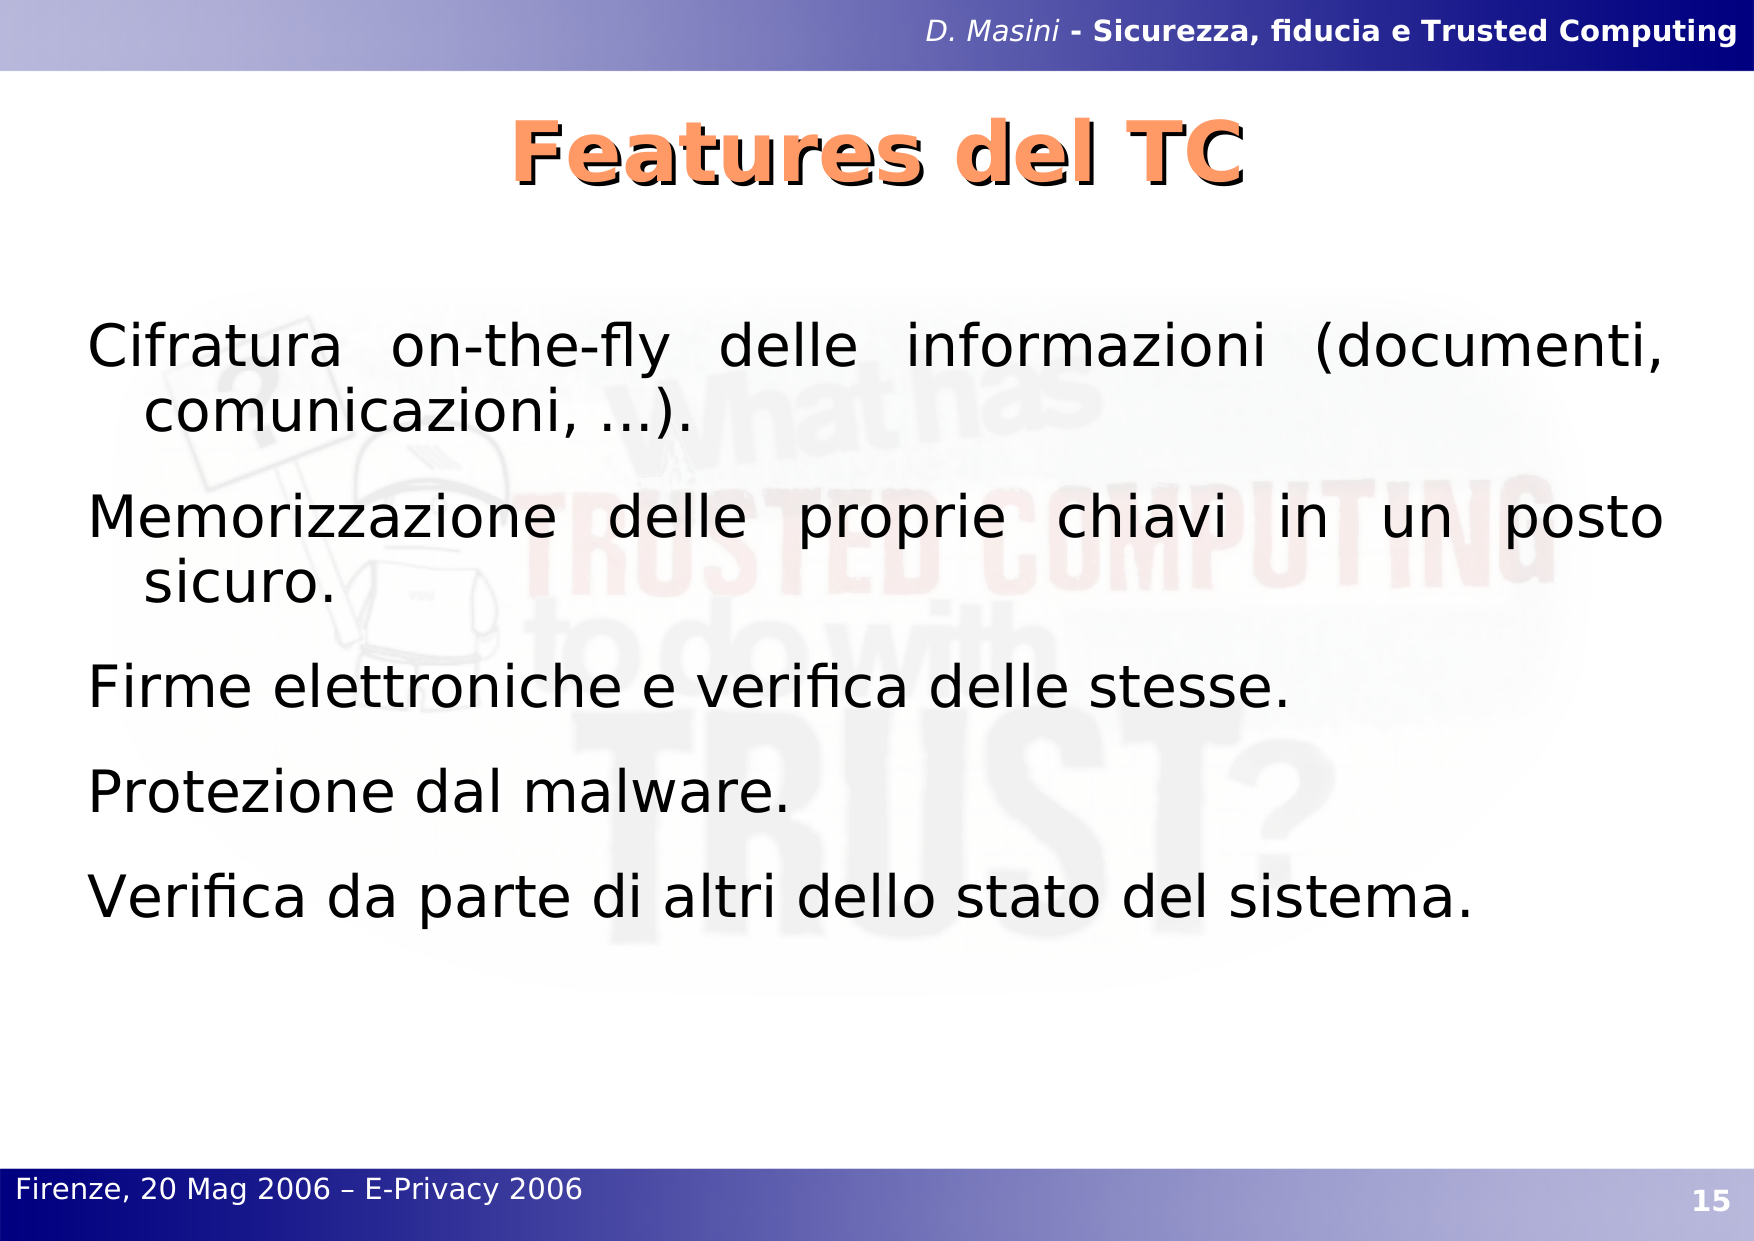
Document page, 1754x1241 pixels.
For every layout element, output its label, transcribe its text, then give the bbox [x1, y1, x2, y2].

list Cifratura on-the-fly delle informazioni (documenti, comunicazioni, ...). Memorizzazione delle proprie chiavi in un posto sicuro. Firme elettroniche e verifica delle stesse. Protezione dal malware. Verifica da parte di altri dello stato del sistema. [87, 314, 1667, 1108]
text_box <number> [1641, 1185, 1732, 1223]
text_box D. Masini - Sicurezza, fiducia e Trusted Computing [602, 7, 1754, 63]
text_box Firenze, 20 Mag 2006 – E-Privacy 2006 [0, 1175, 1314, 1234]
title Features del TC [87, 49, 1667, 257]
picture [0, 0, 1754, 1241]
